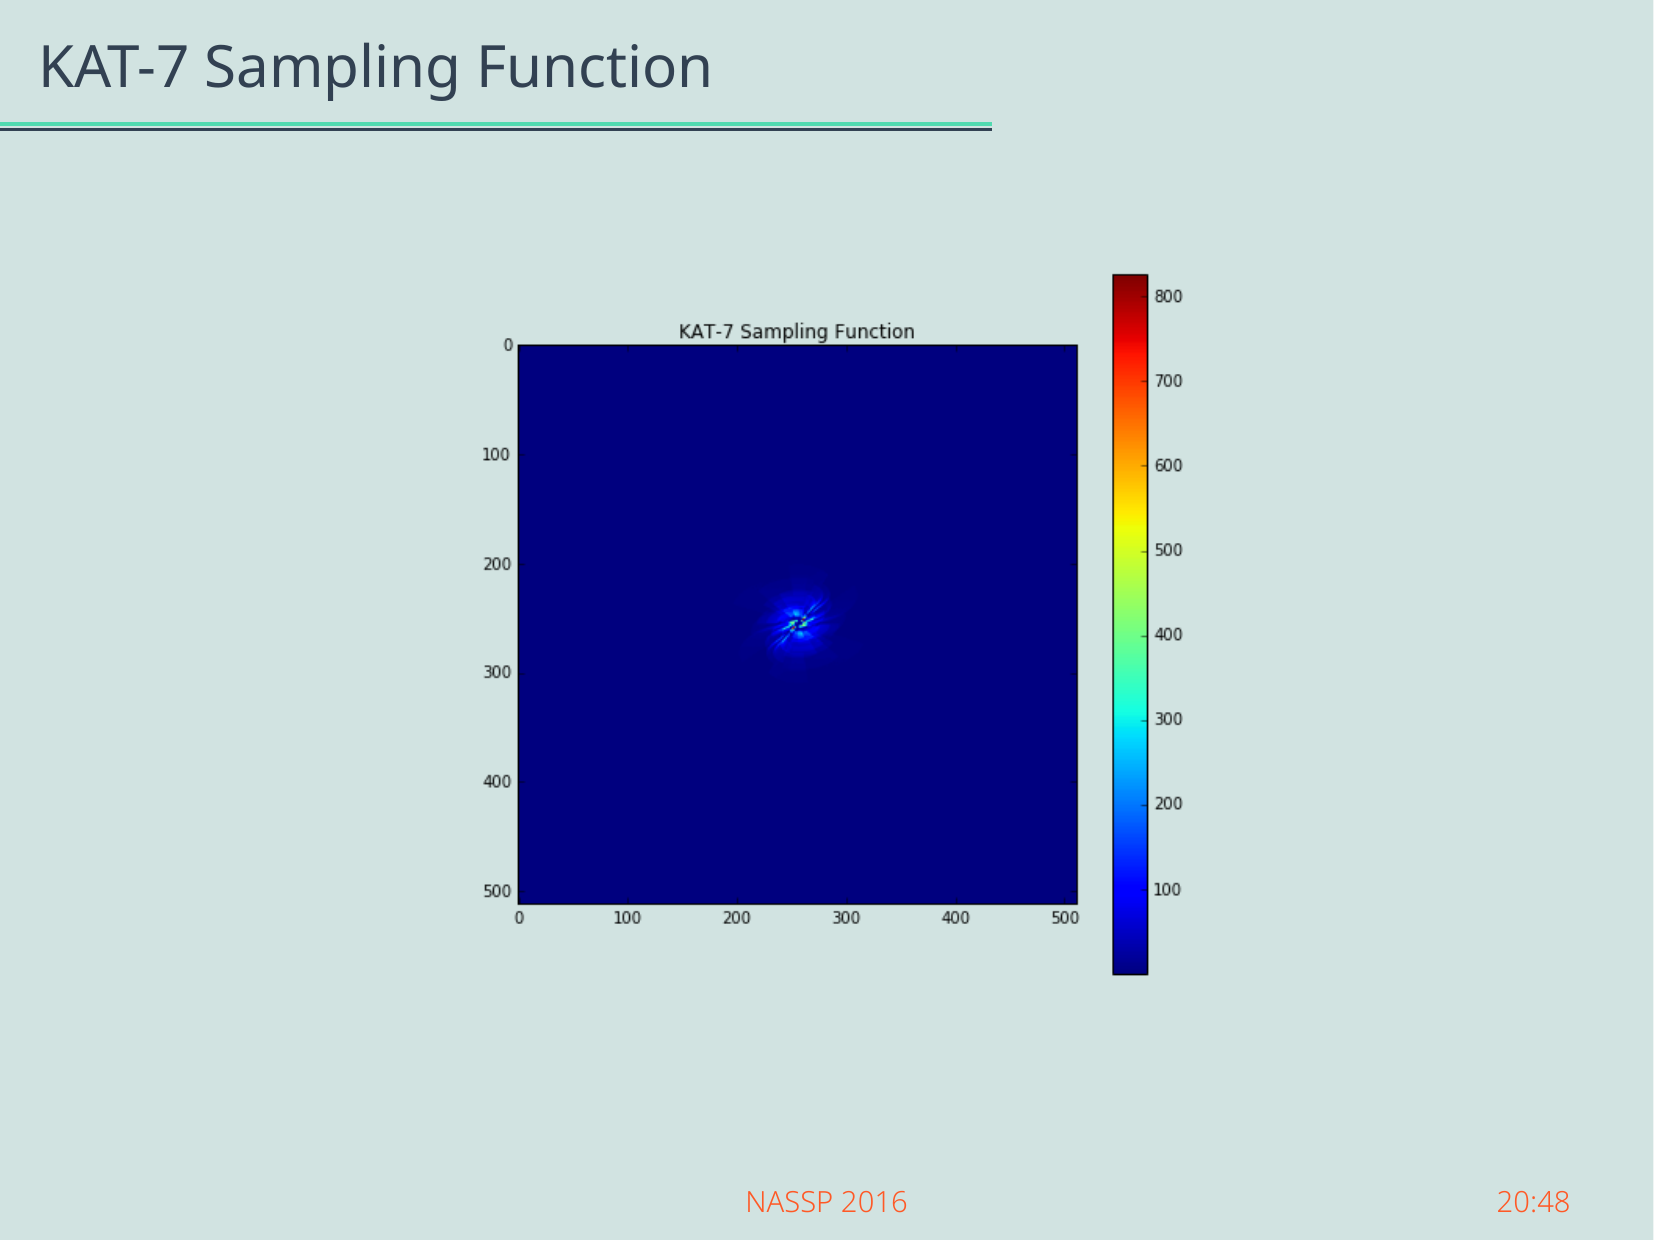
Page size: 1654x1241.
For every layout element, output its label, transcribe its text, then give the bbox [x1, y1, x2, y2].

picture [471, 265, 1194, 985]
text_box KAT-7 Sampling Function [23, 17, 1063, 103]
